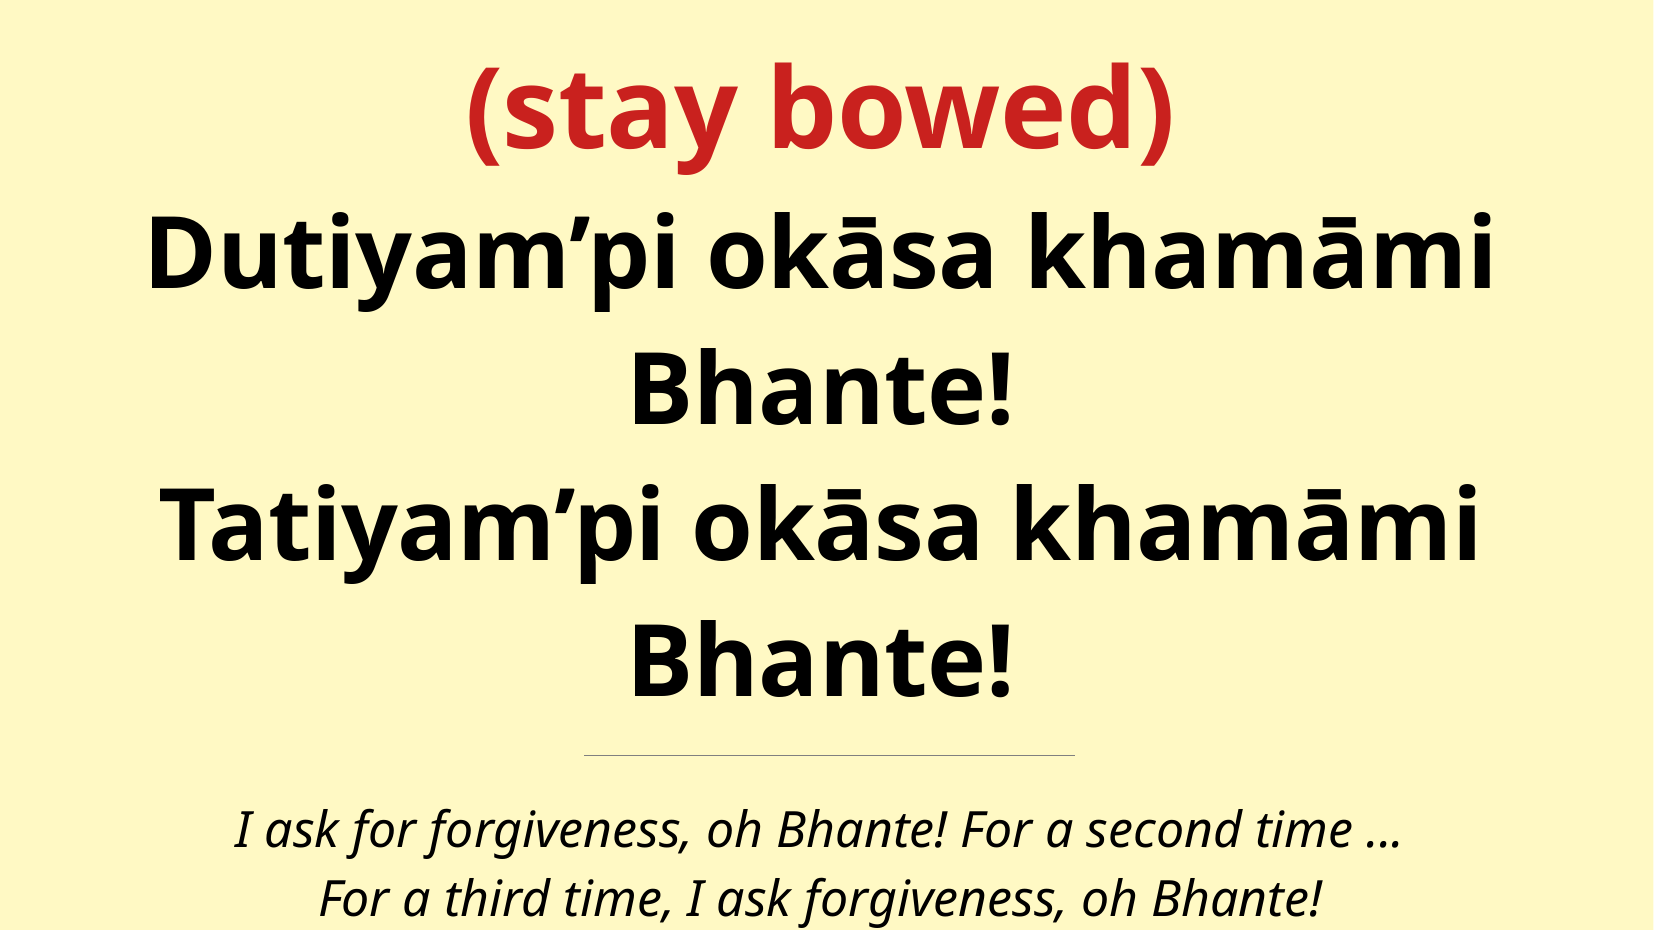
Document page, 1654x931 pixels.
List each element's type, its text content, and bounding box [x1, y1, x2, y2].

subtitle Okāsa khamāmi Bhante! (stay bowed) Dutiyam’pi okāsa khamāmi Bhante! Tatiyam’pi okāsa khamāmi Bhante! I ask for forgiveness, oh Bhante! For a second time ... For a third time, I ask forgiveness, oh Bhante! Bhantes: Sukhi hotu! May you be happy! [15, 49, 1627, 875]
